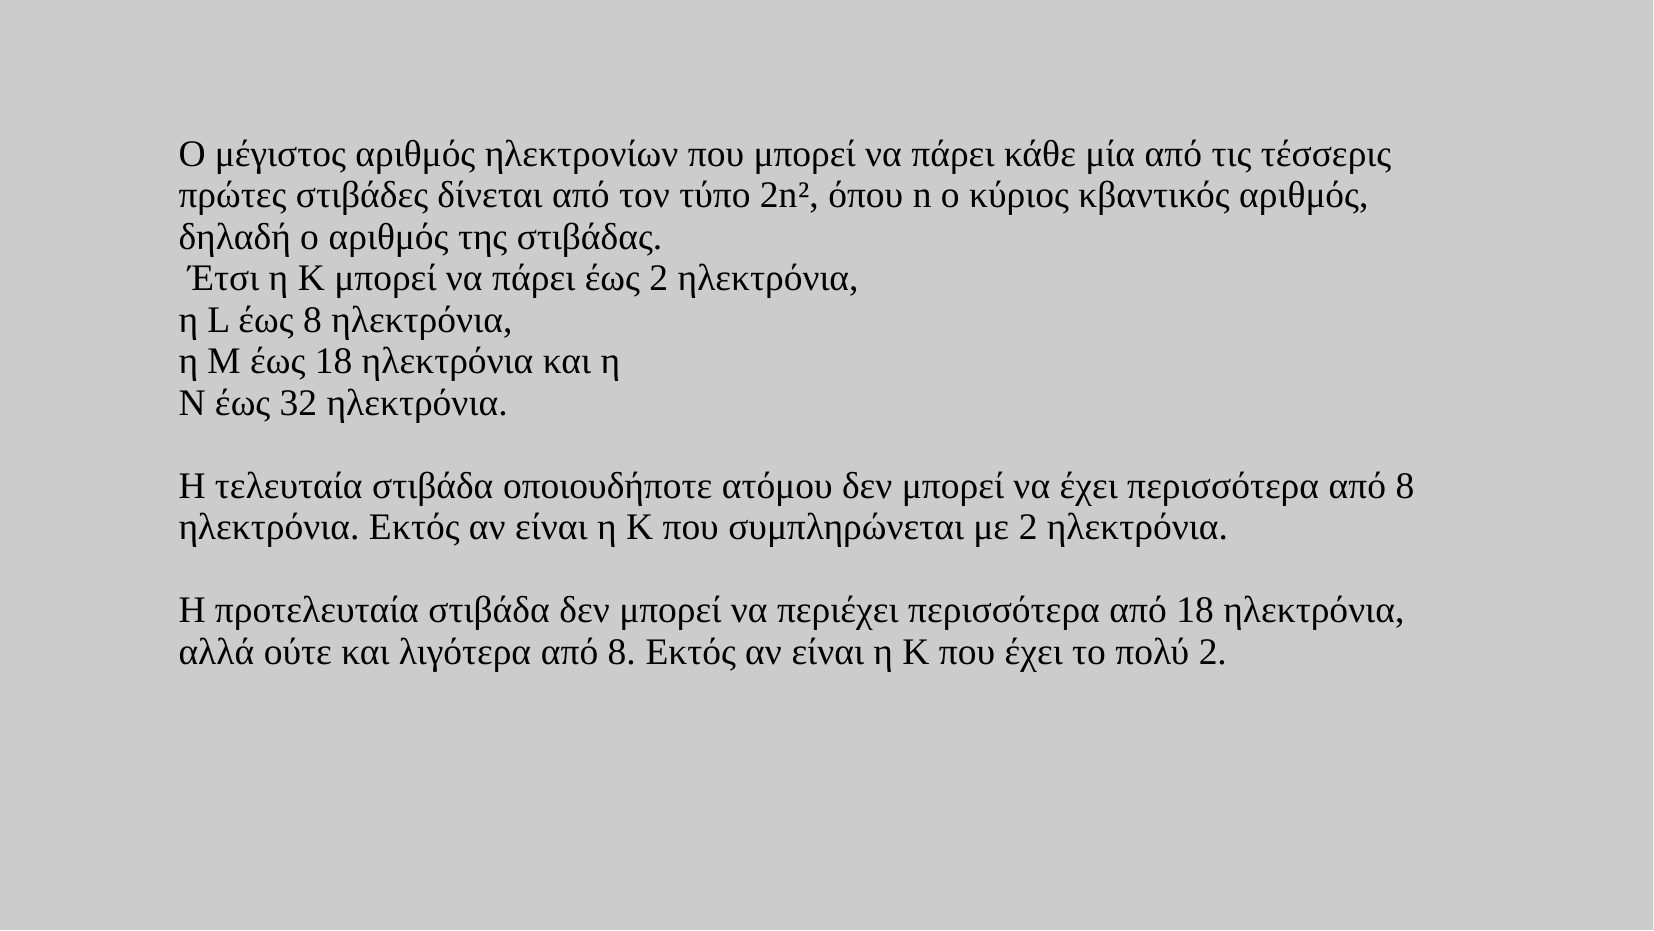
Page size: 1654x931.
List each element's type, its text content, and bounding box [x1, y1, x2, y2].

text_box Ο μέγιστος αριθμός ηλεκτρονίων που μπορεί να πάρει κάθε μία από τις τέσσερις πρώτες στιβάδες δίνεται από τον τύπο 2n², όπου n ο κύριος κβαντικός αριθμός, δηλαδή ο αριθμός της στιβάδας. Έτσι η Κ μπορεί να πάρει έως 2 ηλεκτρόνια, η L έως 8 ηλεκτρόνια, η Μ έως 18 ηλεκτρόνια και η Ν έως 32 ηλεκτρόνια. Η τελευταία στιβάδα οποιουδήποτε ατόμου δεν μπορεί να έχει περισσότερα από 8 ηλεκτρόνια. Εκτός αν είναι η Κ που συμπληρώνεται με 2 ηλεκτρόνια. Η προτελευταία στιβάδα δεν μπορεί να περιέχει περισσότερα από 18 ηλεκτρόνια, αλλά ούτε και λιγότερα από 8. Εκτός αν είναι η Κ που έχει το πολύ 2. [163, 125, 1477, 804]
